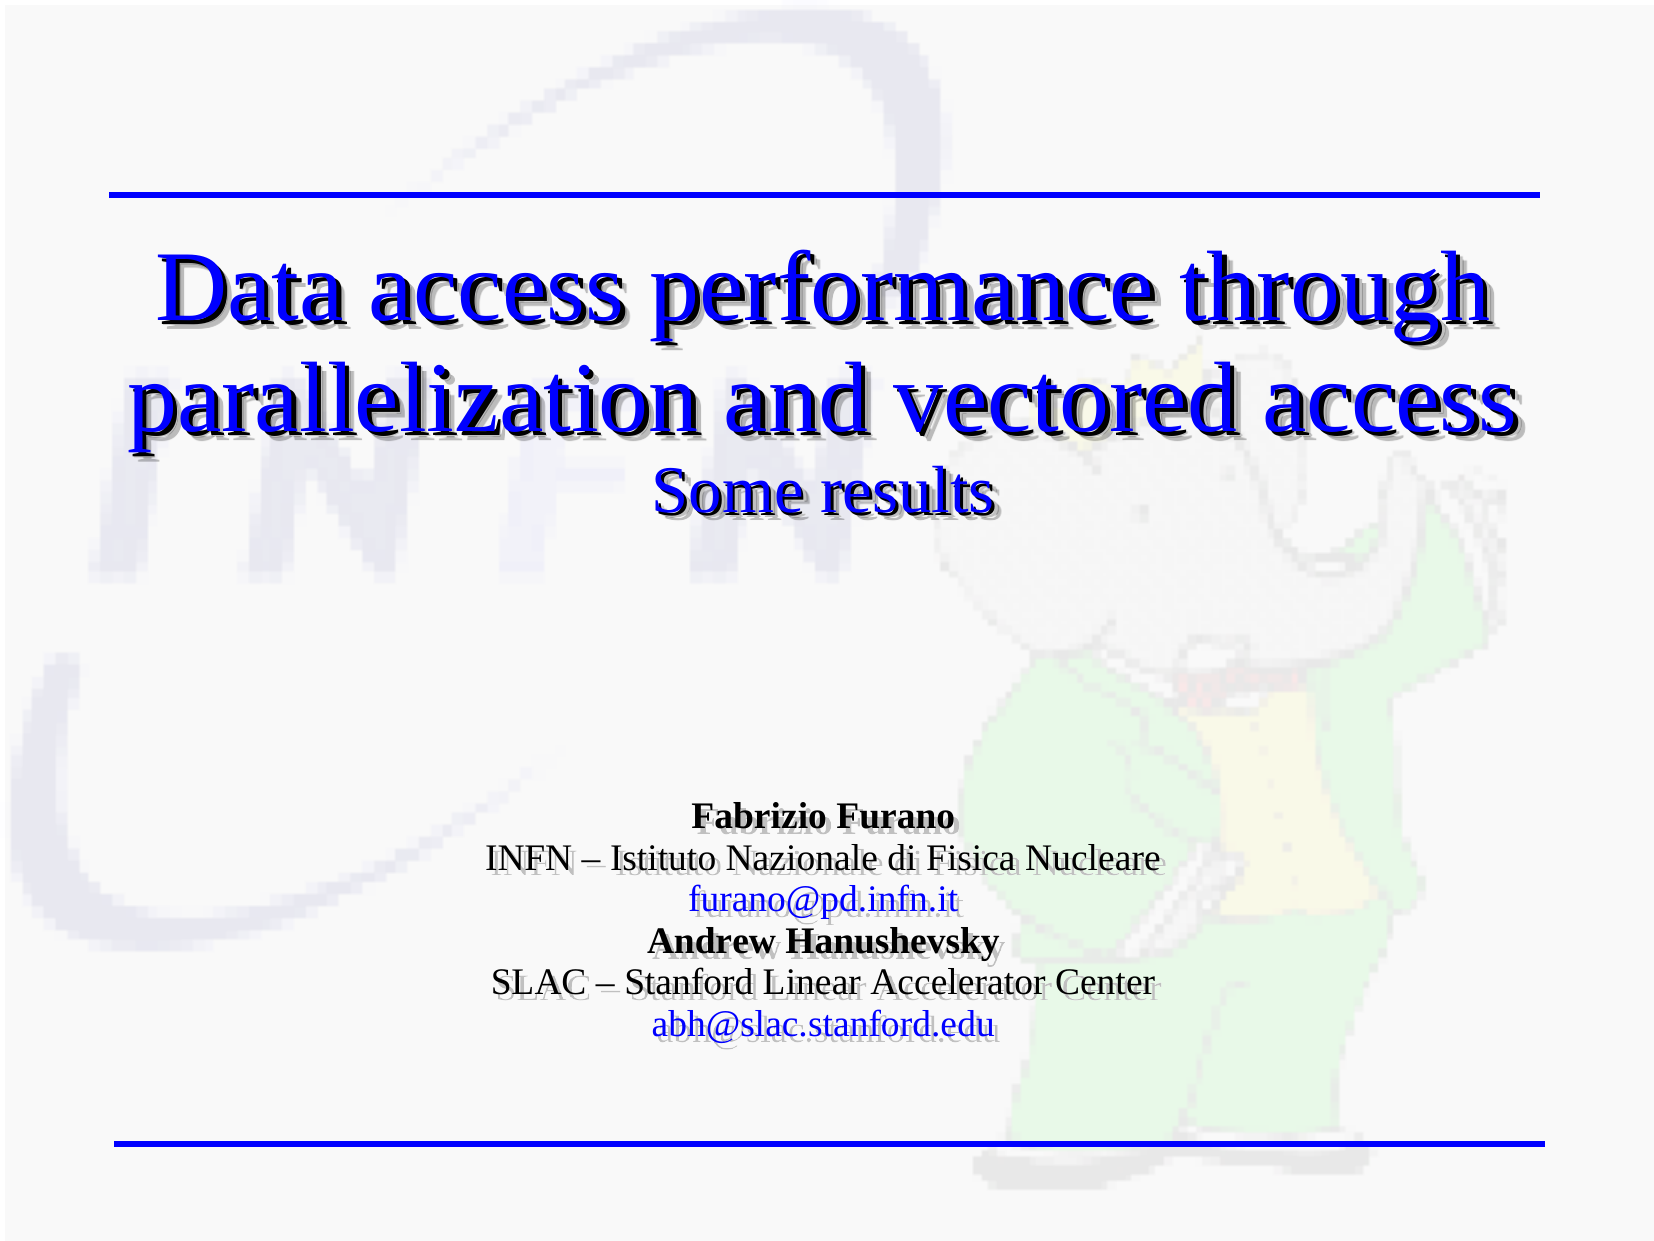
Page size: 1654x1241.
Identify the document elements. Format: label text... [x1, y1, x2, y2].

text_box Fabrizio Furano INFN – Istituto Nazionale di Fisica Nucleare furano@pd.infn.it Andrew Hanushevsky SLAC – Stanford Linear Accelerator Center abh@slac.stanford.edu [458, 795, 1189, 1117]
text_box Data access performance through parallelization and vectored access Some results [125, 231, 1522, 605]
title Prefetching [0, 0, 1654, 1241]
